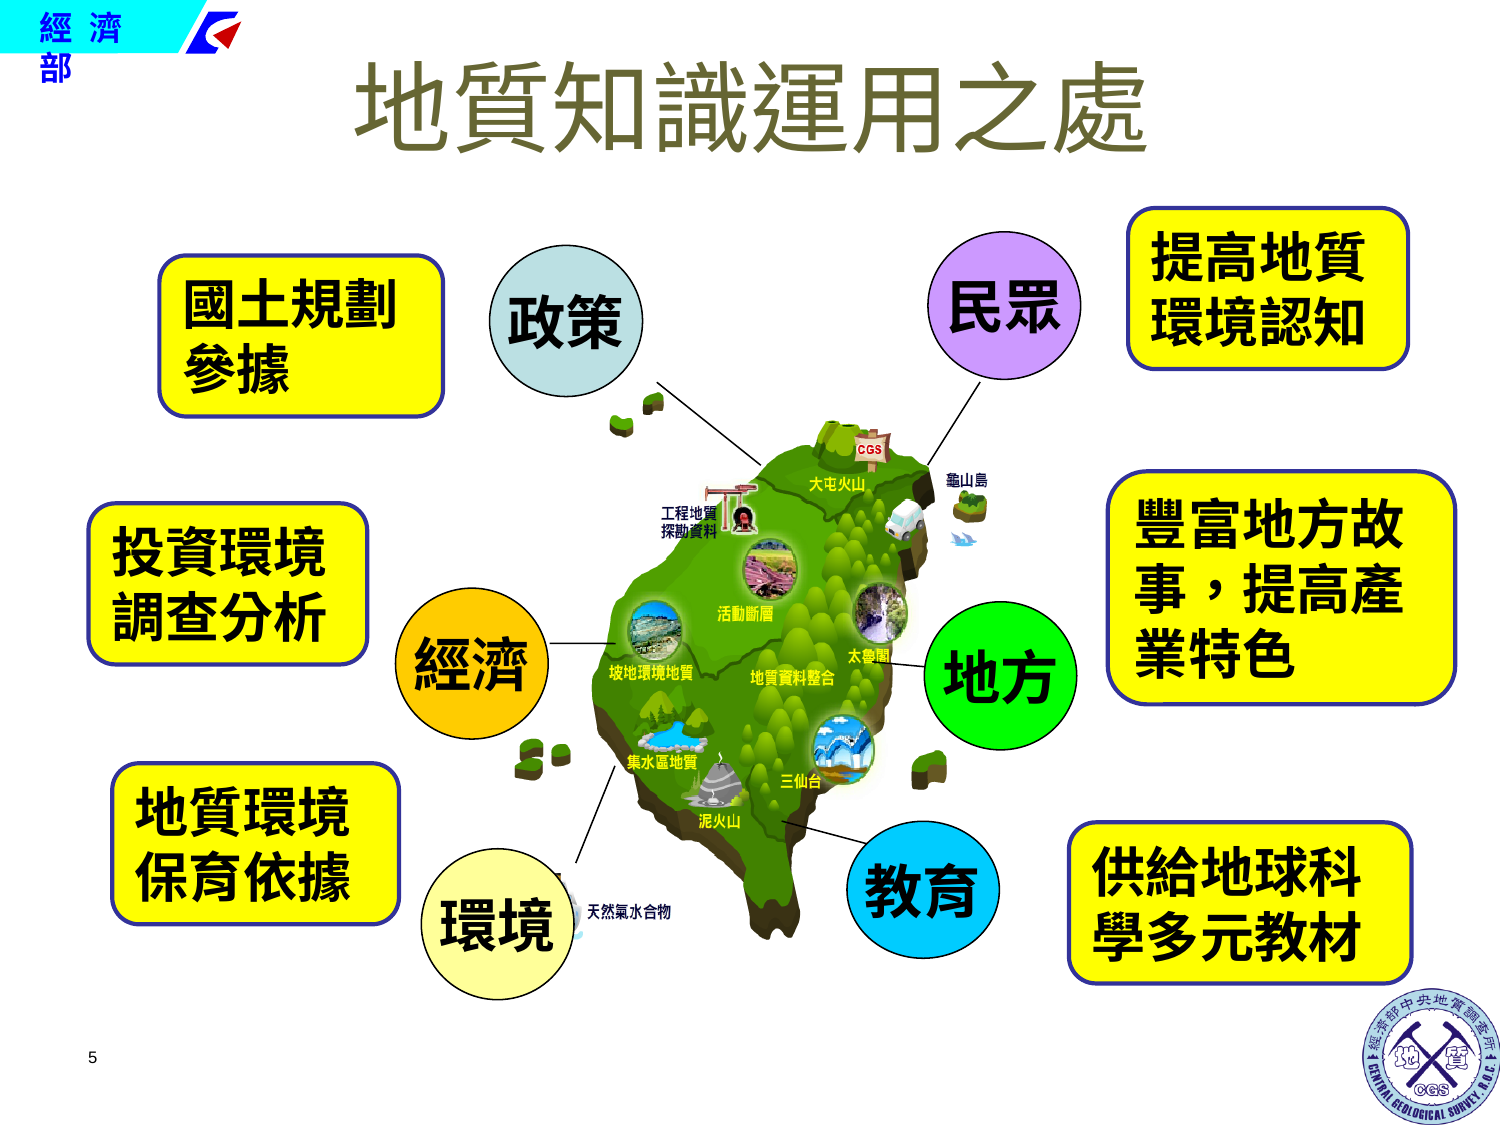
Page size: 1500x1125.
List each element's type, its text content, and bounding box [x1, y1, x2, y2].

text_box 經濟 [395, 588, 549, 740]
text_box 投資環境調查分析 [88, 503, 368, 665]
text_box 供給地球科學多元教材 [1068, 822, 1412, 984]
text_box 國土規劃參據 [159, 255, 444, 417]
text_box 地方 [924, 601, 1077, 750]
text_box 豐富地方故事，提高產業特色 [1107, 471, 1456, 705]
text_box 地質知識運用之處 [272, 48, 1230, 163]
picture [1362, 988, 1500, 1125]
text_box 提高地質環境認知 [1128, 207, 1409, 370]
text_box 地質環境保育依據 [112, 763, 399, 925]
text_box 民眾 [927, 231, 1081, 380]
text_box 環境 [421, 848, 575, 1000]
text_box 教育 [846, 821, 1000, 959]
text_box 政策 [489, 245, 643, 397]
picture [473, 382, 1002, 974]
